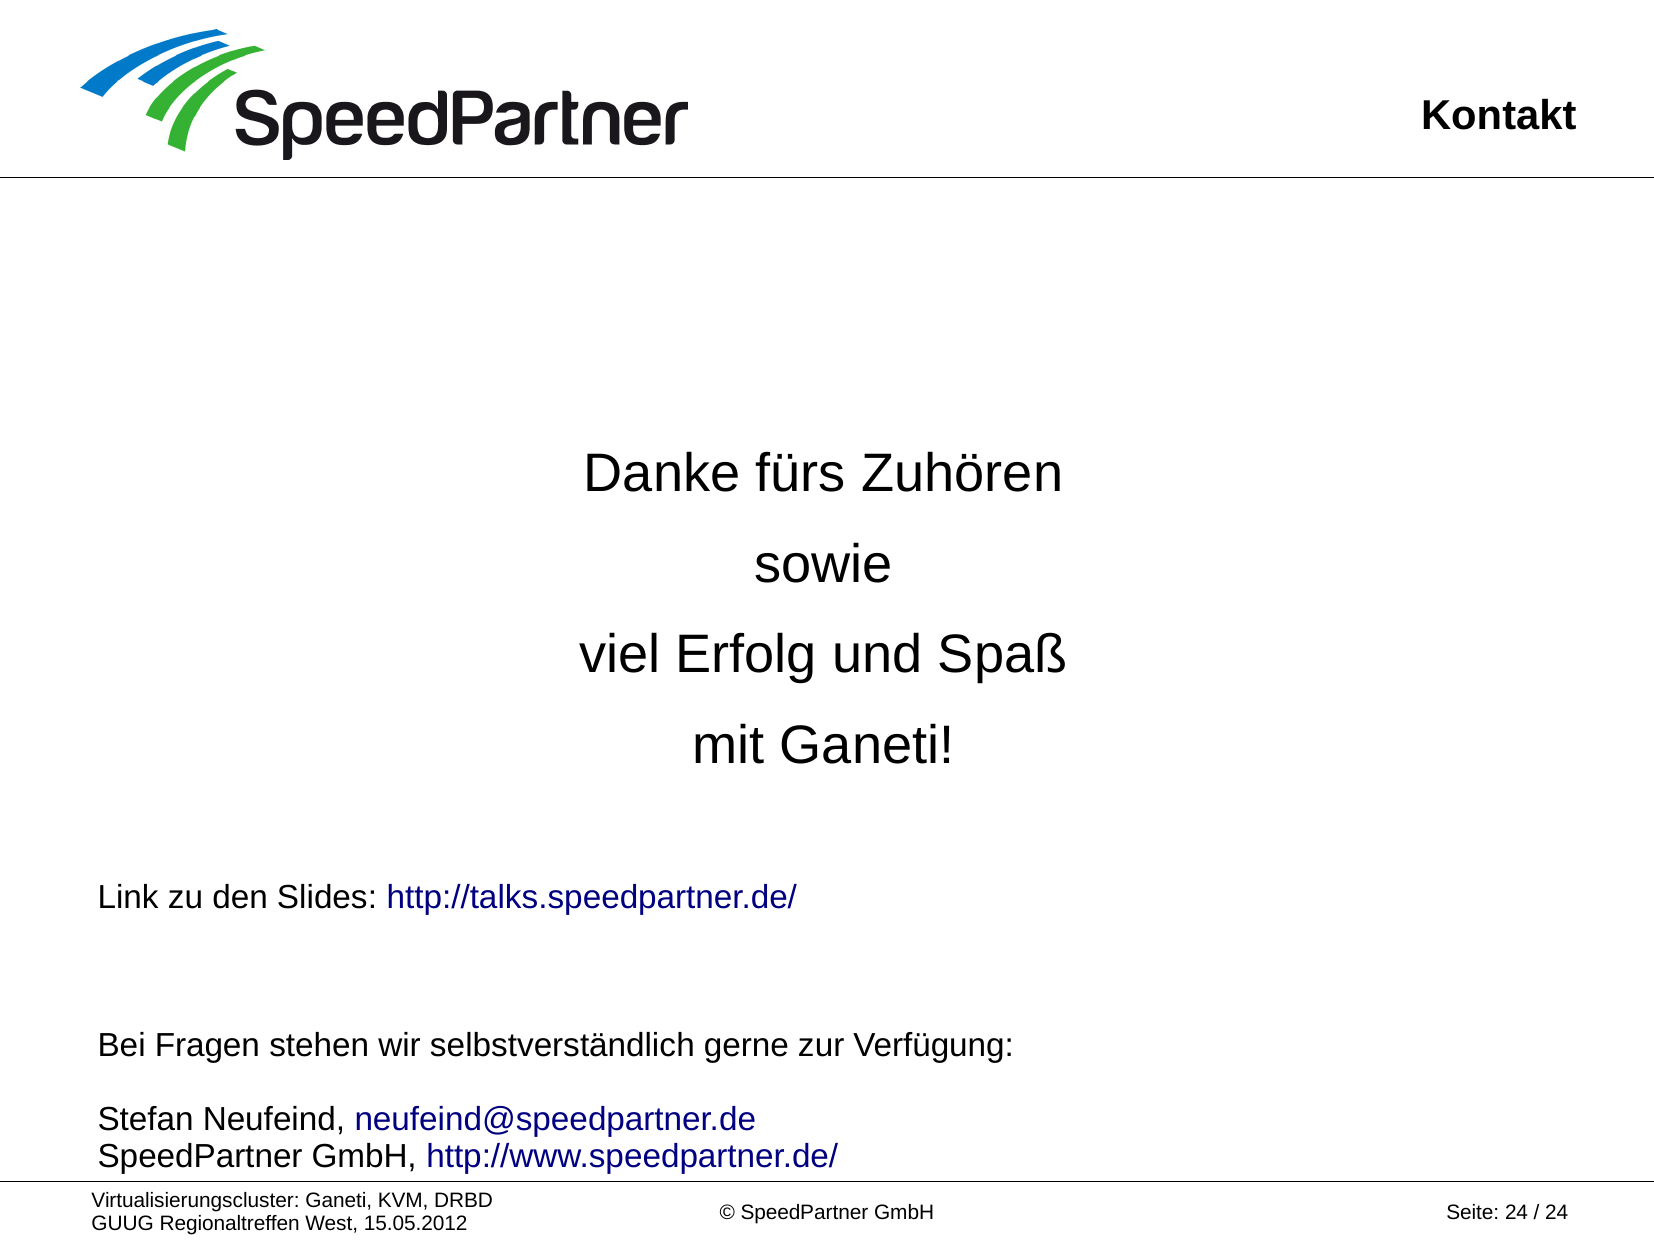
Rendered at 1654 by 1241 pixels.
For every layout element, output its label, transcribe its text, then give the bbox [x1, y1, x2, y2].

picture [80, 29, 688, 160]
text_box Danke fürs Zuhören sowie viel Erfolg und Spaß mit Ganeti! Link zu den Slides: http://talks.speedpartner.de/ Bei Fragen stehen wir selbstverständlich gerne zur Verfügung: Stefan Neufeind, neufeind@speedpartner.de SpeedPartner GmbH, http://www.speedpartner.de/ [82, 253, 1565, 1183]
title Kontakt [602, 70, 1577, 160]
